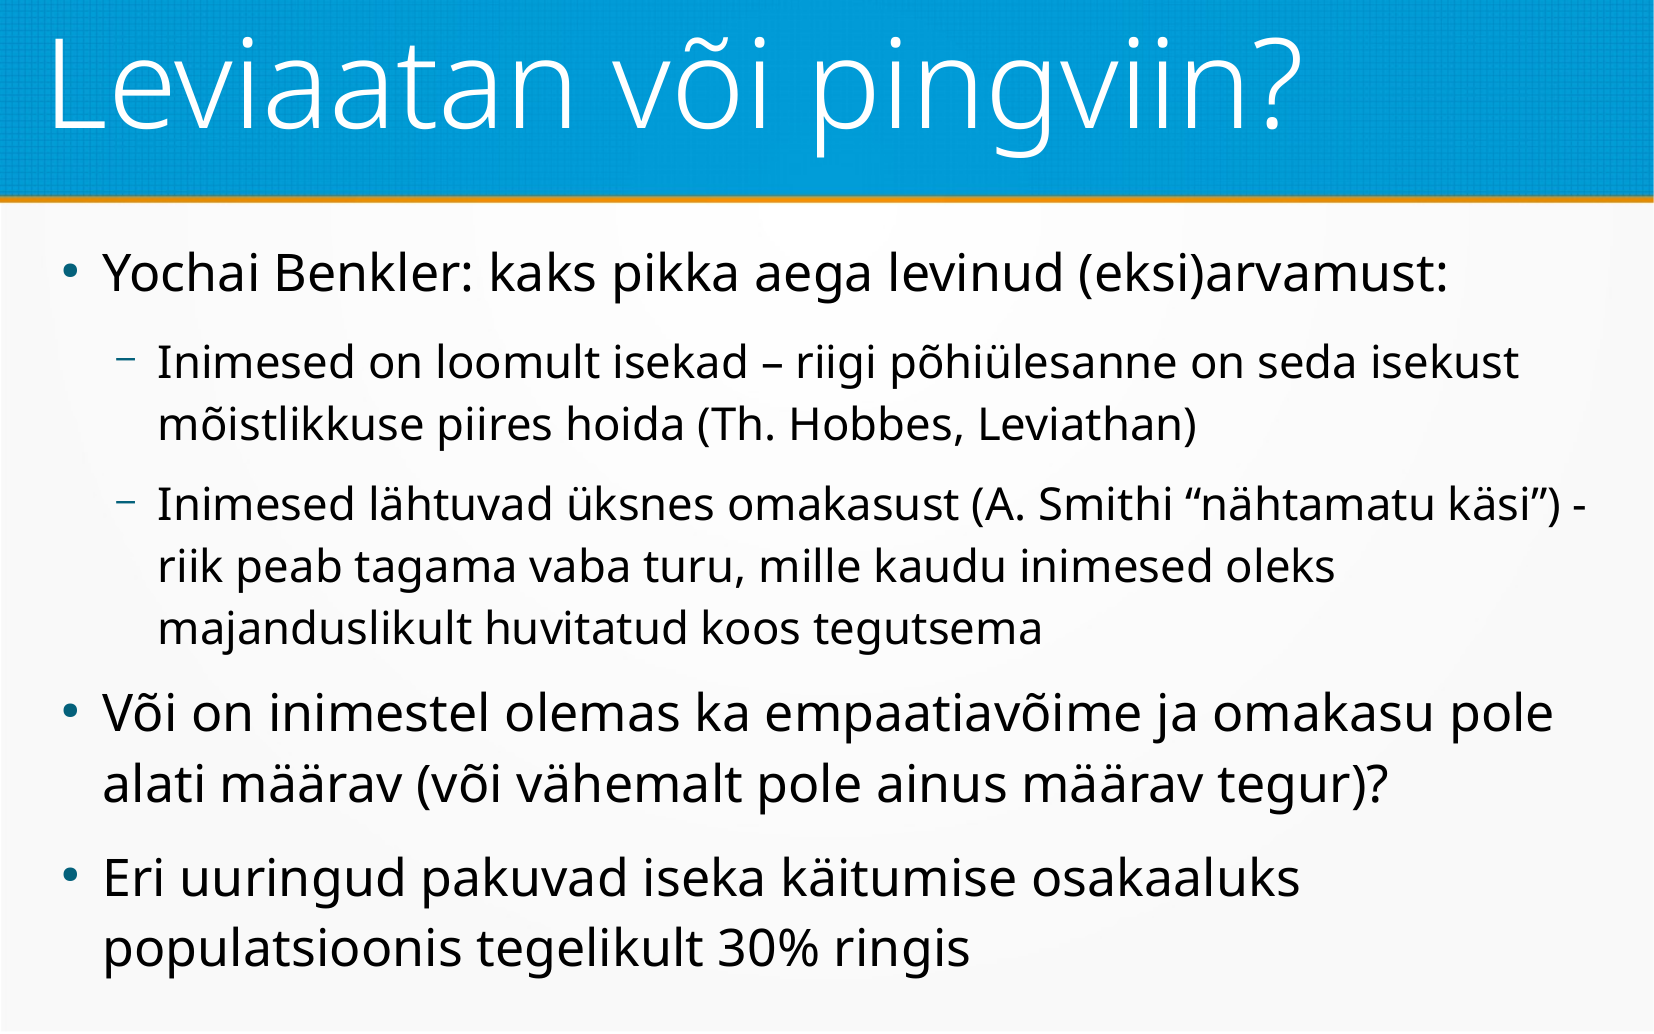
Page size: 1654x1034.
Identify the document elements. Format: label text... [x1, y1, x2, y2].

picture [0, 195, 1654, 1034]
list Yochai Benkler: kaks pikka aega levinud (eksi)arvamust: Inimesed on loomult isekad – riigi põhiülesanne on seda isekust mõistlikkuse piires hoida (Th. Hobbes, Leviathan) Inimesed lähtuvad üksnes omakasust (A. Smithi “nähtamatu käsi”) - riik peab tagama vaba turu, mille kaudu inimesed oleks majanduslikult huvitatud koos tegutsema Või on inimestel olemas ka empaatiavõime ja omakasu pole alati määrav (või vähemalt pole ainus määrav tegur)? Eri uuringud pakuvad iseka käitumise osakaaluks populatsioonis tegelikult 30% ringis [47, 236, 1607, 1002]
title Leviaatan või pingviin? [43, 0, 1619, 166]
